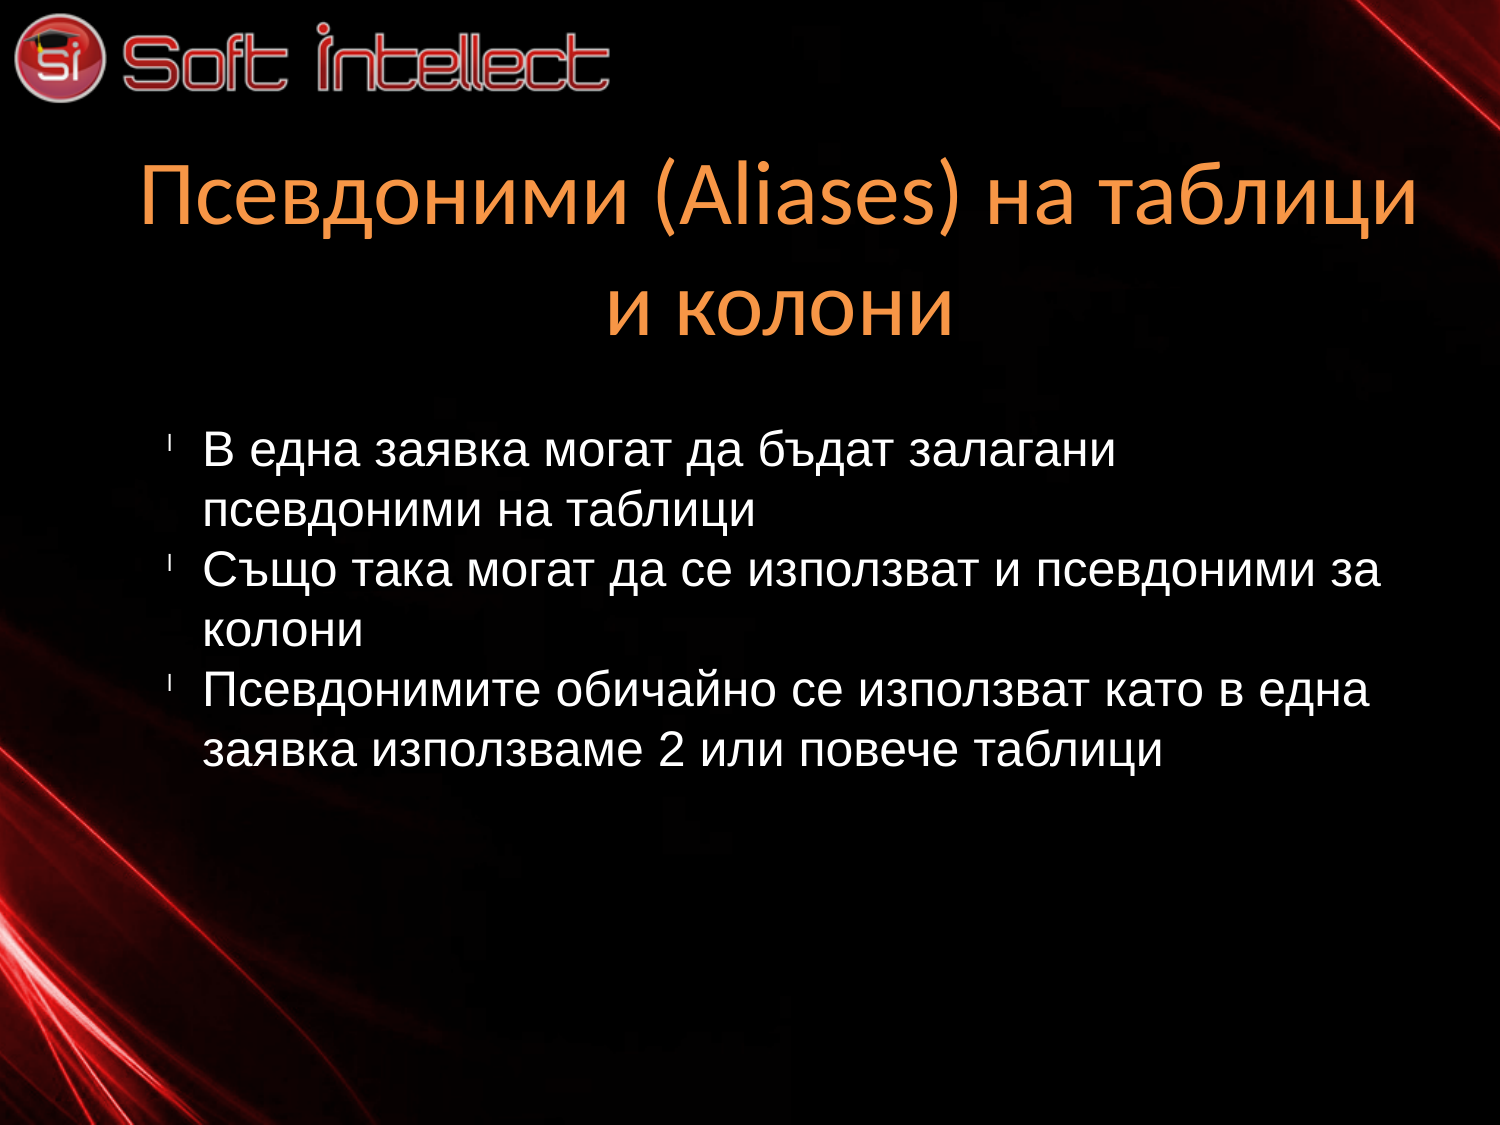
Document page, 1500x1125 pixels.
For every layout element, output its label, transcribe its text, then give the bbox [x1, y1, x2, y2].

picture [0, 0, 1500, 1125]
text_box Псевдоними (Aliases) на таблици и колони [105, 149, 1455, 337]
text_box В една заявка могат да бъдат залагани псевдоними на таблици Също така могат да се използват и псевдоними за колони Псевдонимите обичайно се използват като в една заявка използваме 2 или повече таблици [151, 408, 1402, 1125]
